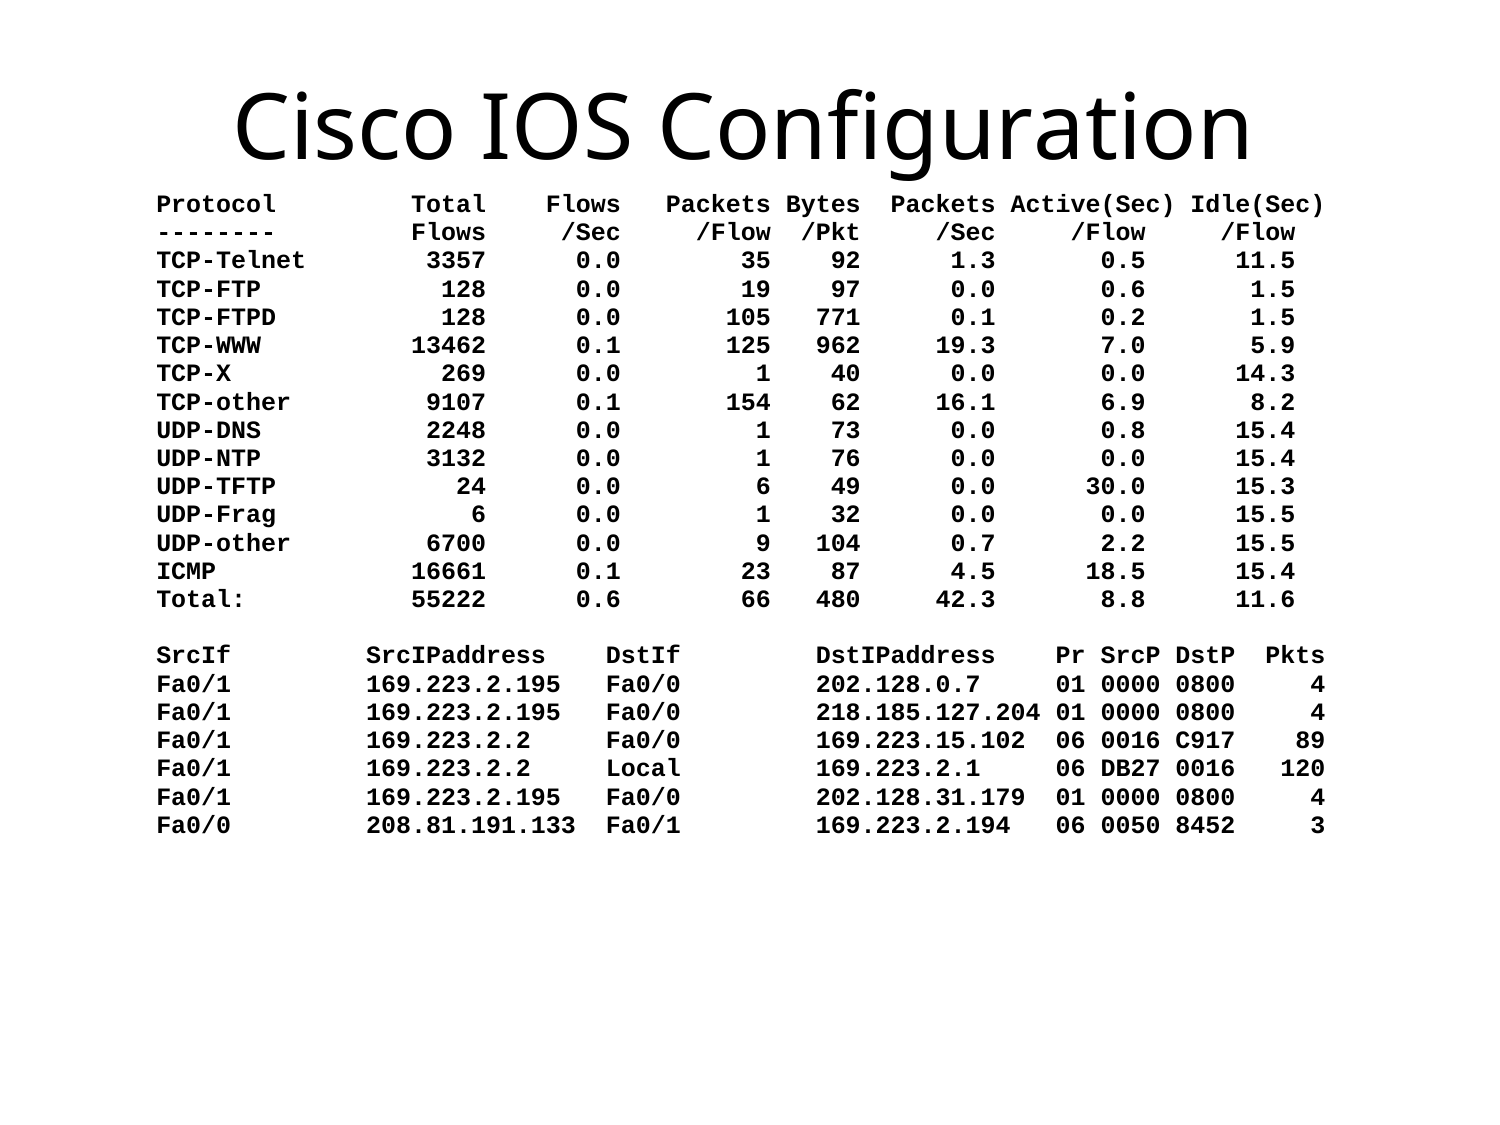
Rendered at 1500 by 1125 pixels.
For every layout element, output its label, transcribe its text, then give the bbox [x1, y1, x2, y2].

text_box Protocol Total Flows Packets Bytes Packets Active(Sec) Idle(Sec)‏ -------- Flows /Sec /Flow /Pkt /Sec /Flow /Flow TCP-Telnet 3357 0.0 35 92 1.3 0.5 11.5 TCP-FTP 128 0.0 19 97 0.0 0.6 1.5 TCP-FTPD 128 0.0 105 771 0.1 0.2 1.5 TCP-WWW 13462 0.1 125 962 19.3 7.0 5.9 TCP-X 269 0.0 1 40 0.0 0.0 14.3 TCP-other 9107 0.1 154 62 16.1 6.9 8.2 UDP-DNS 2248 0.0 1 73 0.0 0.8 15.4 UDP-NTP 3132 0.0 1 76 0.0 0.0 15.4 UDP-TFTP 24 0.0 6 49 0.0 30.0 15.3 UDP-Frag 6 0.0 1 32 0.0 0.0 15.5 UDP-other 6700 0.0 9 104 0.7 2.2 15.5 ICMP 16661 0.1 23 87 4.5 18.5 15.4 Total: 55222 0.6 66 480 42.3 8.8 11.6 SrcIf SrcIPaddress DstIf DstIPaddress Pr SrcP DstP Pkts Fa0/1 169.223.2.195 Fa0/0 202.128.0.7 01 0000 0800 4 Fa0/1 169.223.2.195 Fa0/0 218.185.127.204 01 0000 0800 4 Fa0/1 169.223.2.2 Fa0/0 169.223.15.102 06 0016 C917 89 Fa0/1 169.223.2.2 Local 169.223.2.1 06 DB27 0016 120 Fa0/1 169.223.2.195 Fa0/0 202.128.31.179 01 0000 0800 4 Fa0/0 208.81.191.133 Fa0/1 169.223.2.194 06 0050 8452 3 [156, 191, 1342, 898]
title Cisco IOS Configuration [112, 62, 1388, 188]
